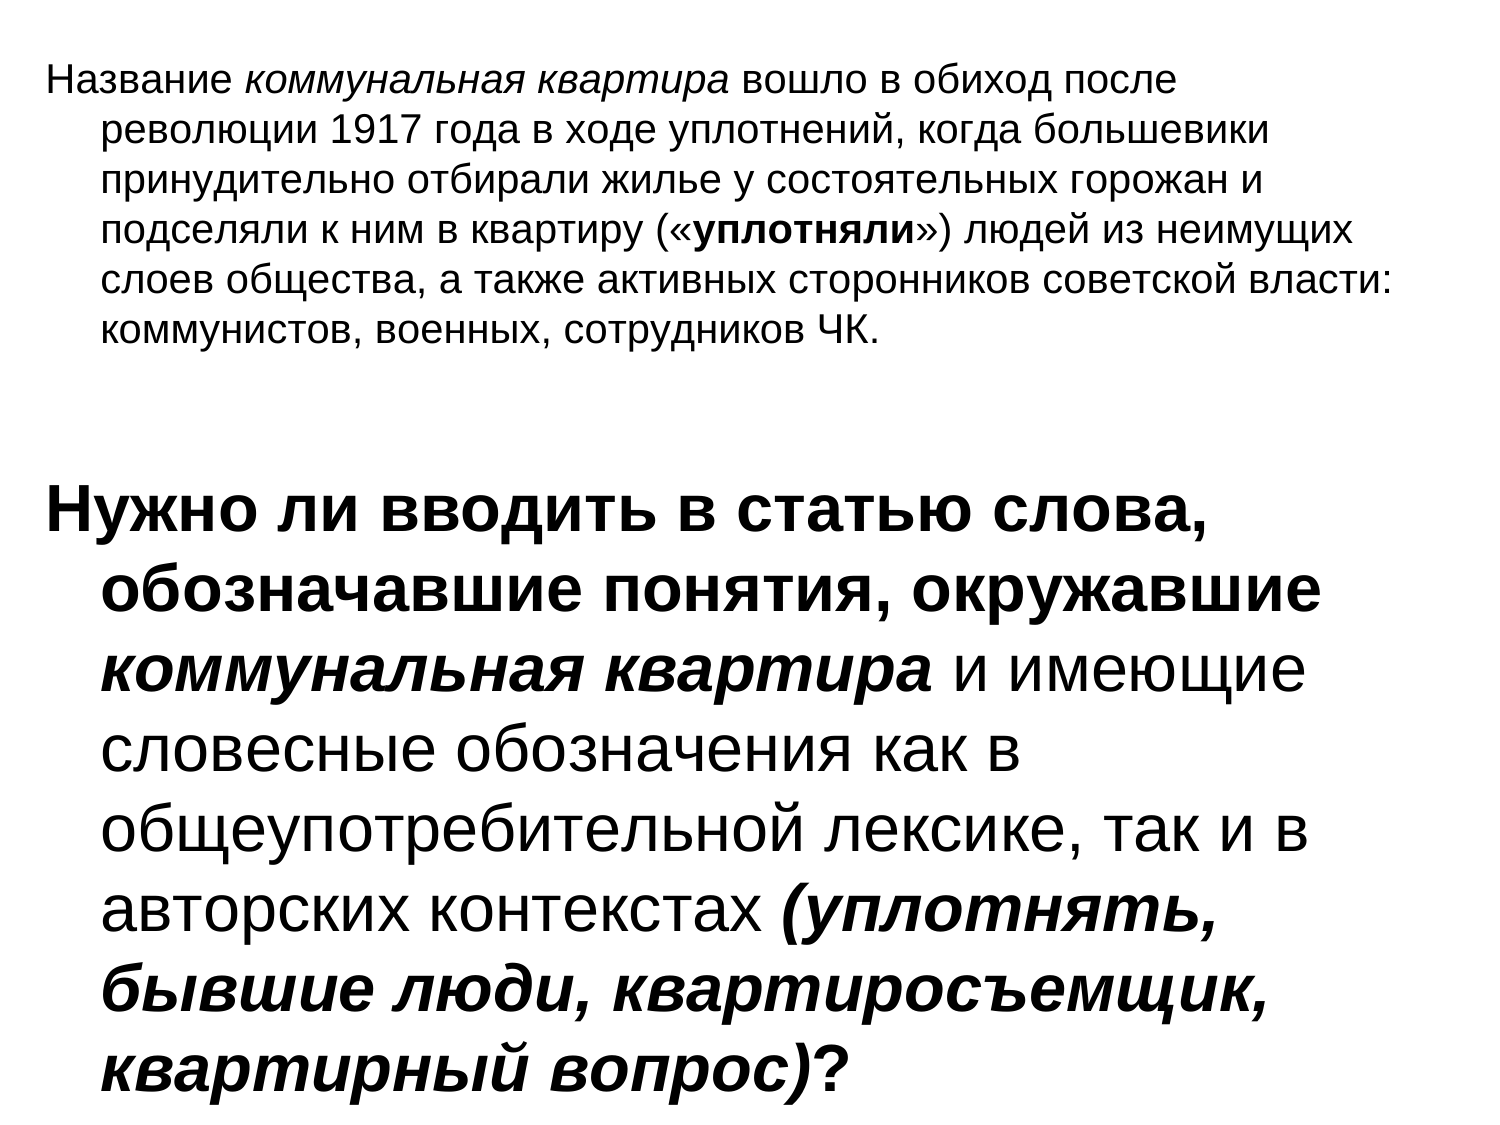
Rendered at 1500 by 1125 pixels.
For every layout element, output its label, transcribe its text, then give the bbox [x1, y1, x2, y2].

text_box Название коммунальная квартира вошло в обиход после революции 1917 года в ходе уплотнений, когда большевики принудительно отбирали жилье у состоятельных горожан и подселяли к ним в квартиру («уплотняли») людей из неимущих слоев общества, а также активных сторонников советской власти: коммунистов, военных, сотрудников ЧК. Нужно ли вводить в статью слова, обозначавшие понятия, окружавшие коммунальная квартира и имеющие словесные обозначения как в общеупотребительной лексике, так и в авторских контекстах (уплотнять, бывшие люди, квартиросъемщик, квартирный вопрос)? [29, 43, 1418, 1004]
